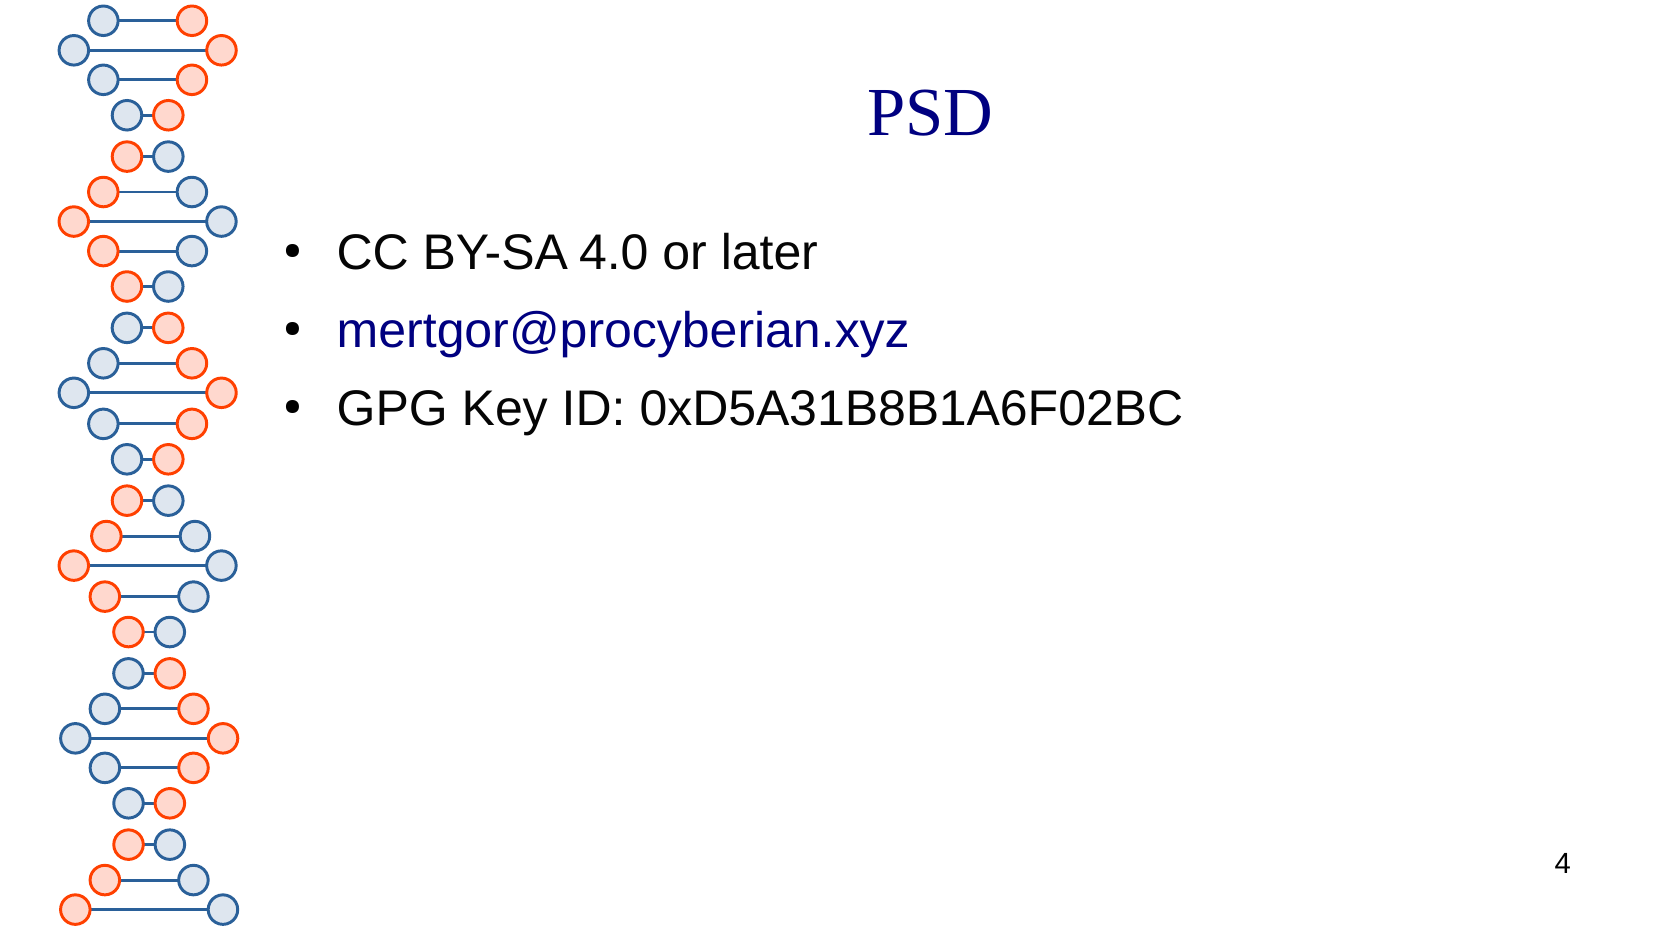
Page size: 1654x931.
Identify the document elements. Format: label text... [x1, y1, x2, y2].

title PSD [265, 35, 1595, 189]
list CC BY-SA 4.0 or later mertgor@procyberian.xyz GPG Key ID: 0xD5A31B8B1A6F02BC [265, 224, 1595, 764]
